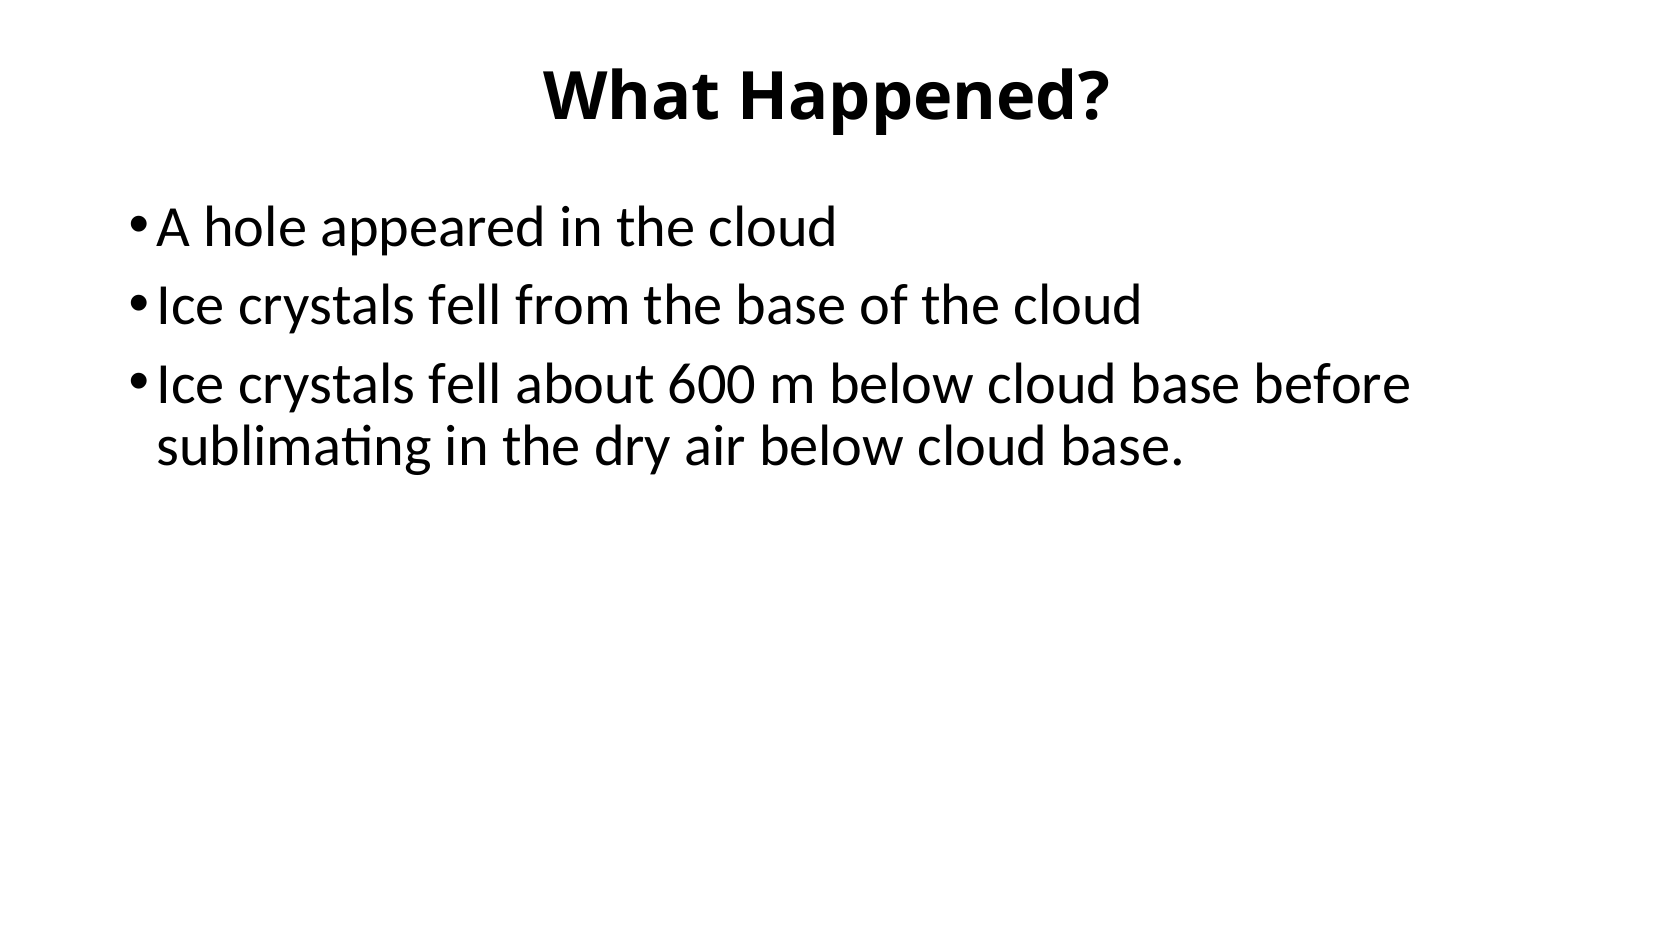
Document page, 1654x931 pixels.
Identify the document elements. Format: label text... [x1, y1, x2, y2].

list A hole appeared in the cloud Ice crystals fell from the base of the cloud Ice crystals fell about 600 m below cloud base before sublimating in the dry air below cloud base. [113, 188, 1540, 779]
title What Happened? [113, 8, 1540, 188]
